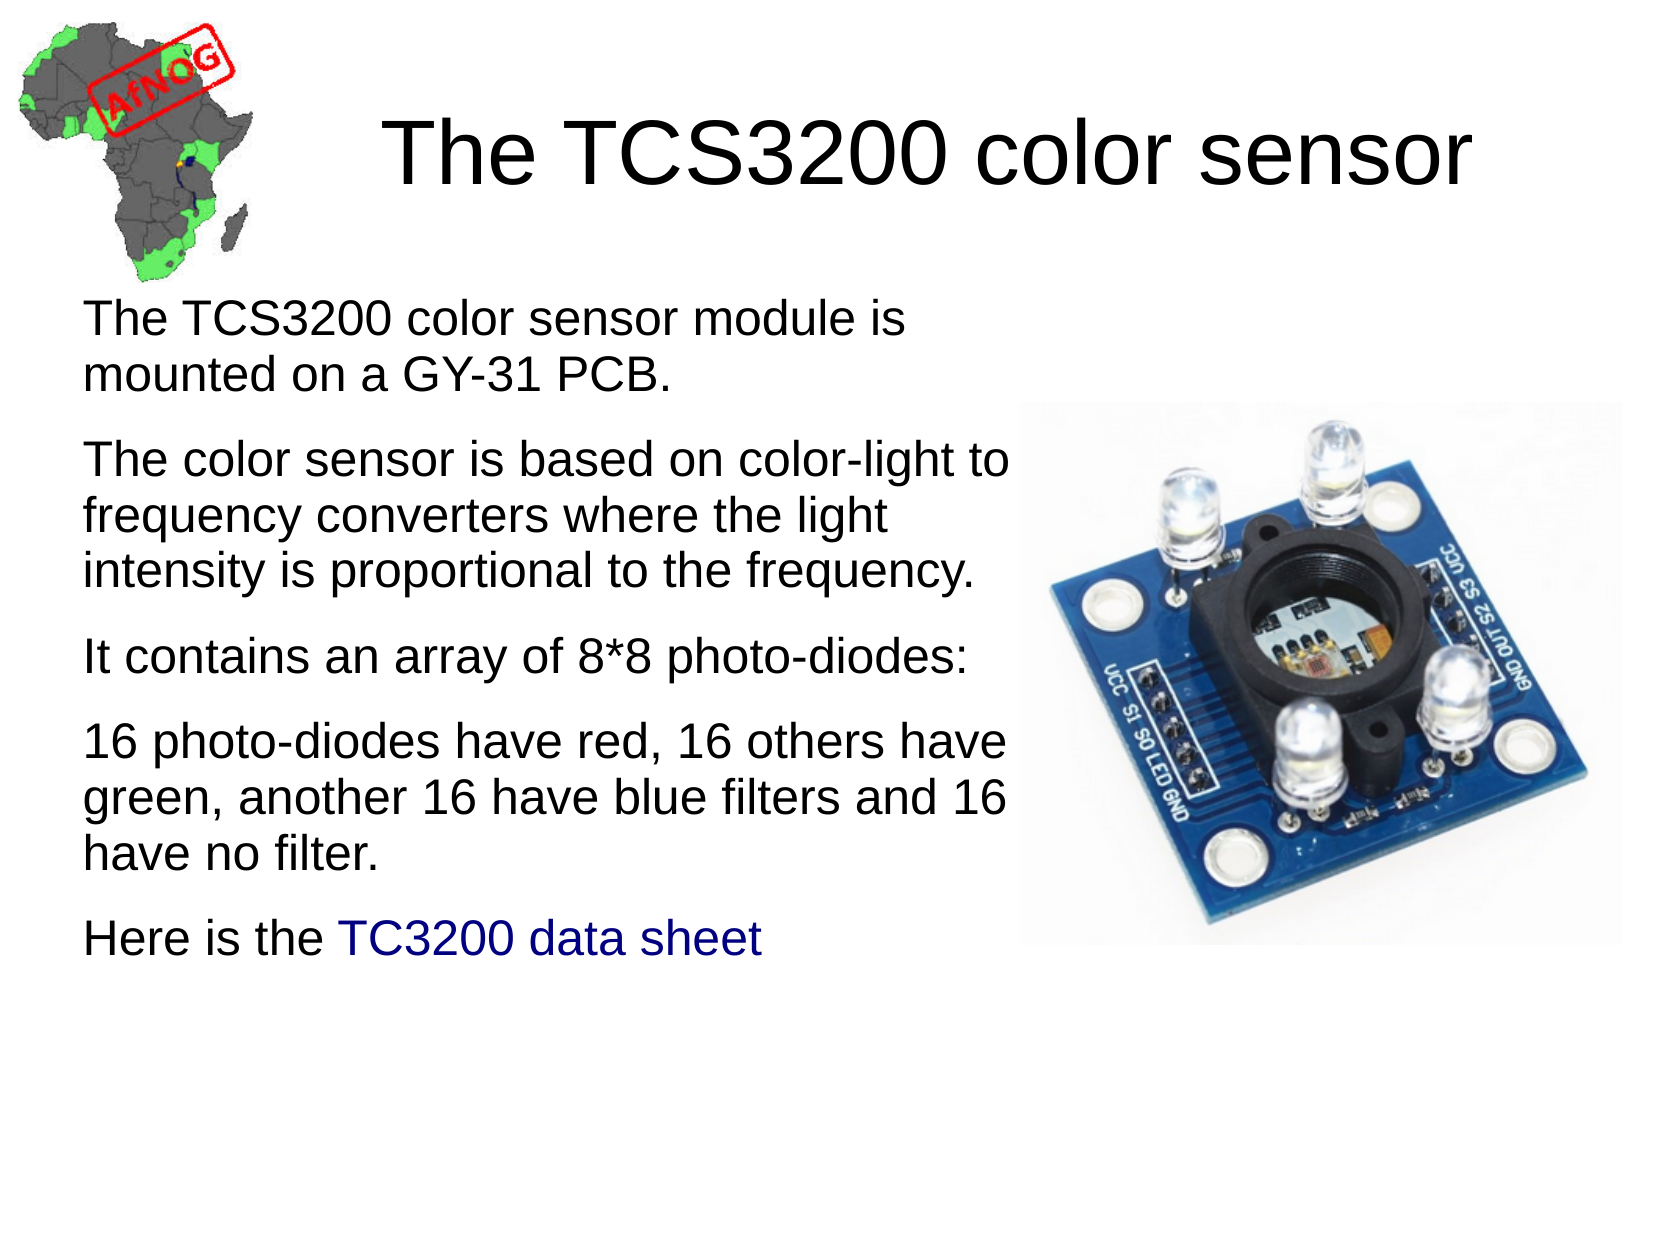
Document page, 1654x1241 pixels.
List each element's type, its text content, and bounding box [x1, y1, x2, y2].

title The TCS3200 color sensor [285, 49, 1571, 257]
list The TCS3200 color sensor module is mounted on a GY-31 PCB. The color sensor is based on color-light to frequency converters where the light intensity is proportional to the frequency. It contains an array of 8*8 photo-diodes: 16 photo-diodes have red, 16 others have green, another 16 have blue filters and 16 have no filter. Here is the TC3200 data sheet [82, 290, 1051, 1010]
picture [1020, 402, 1622, 946]
picture [9, 0, 259, 291]
